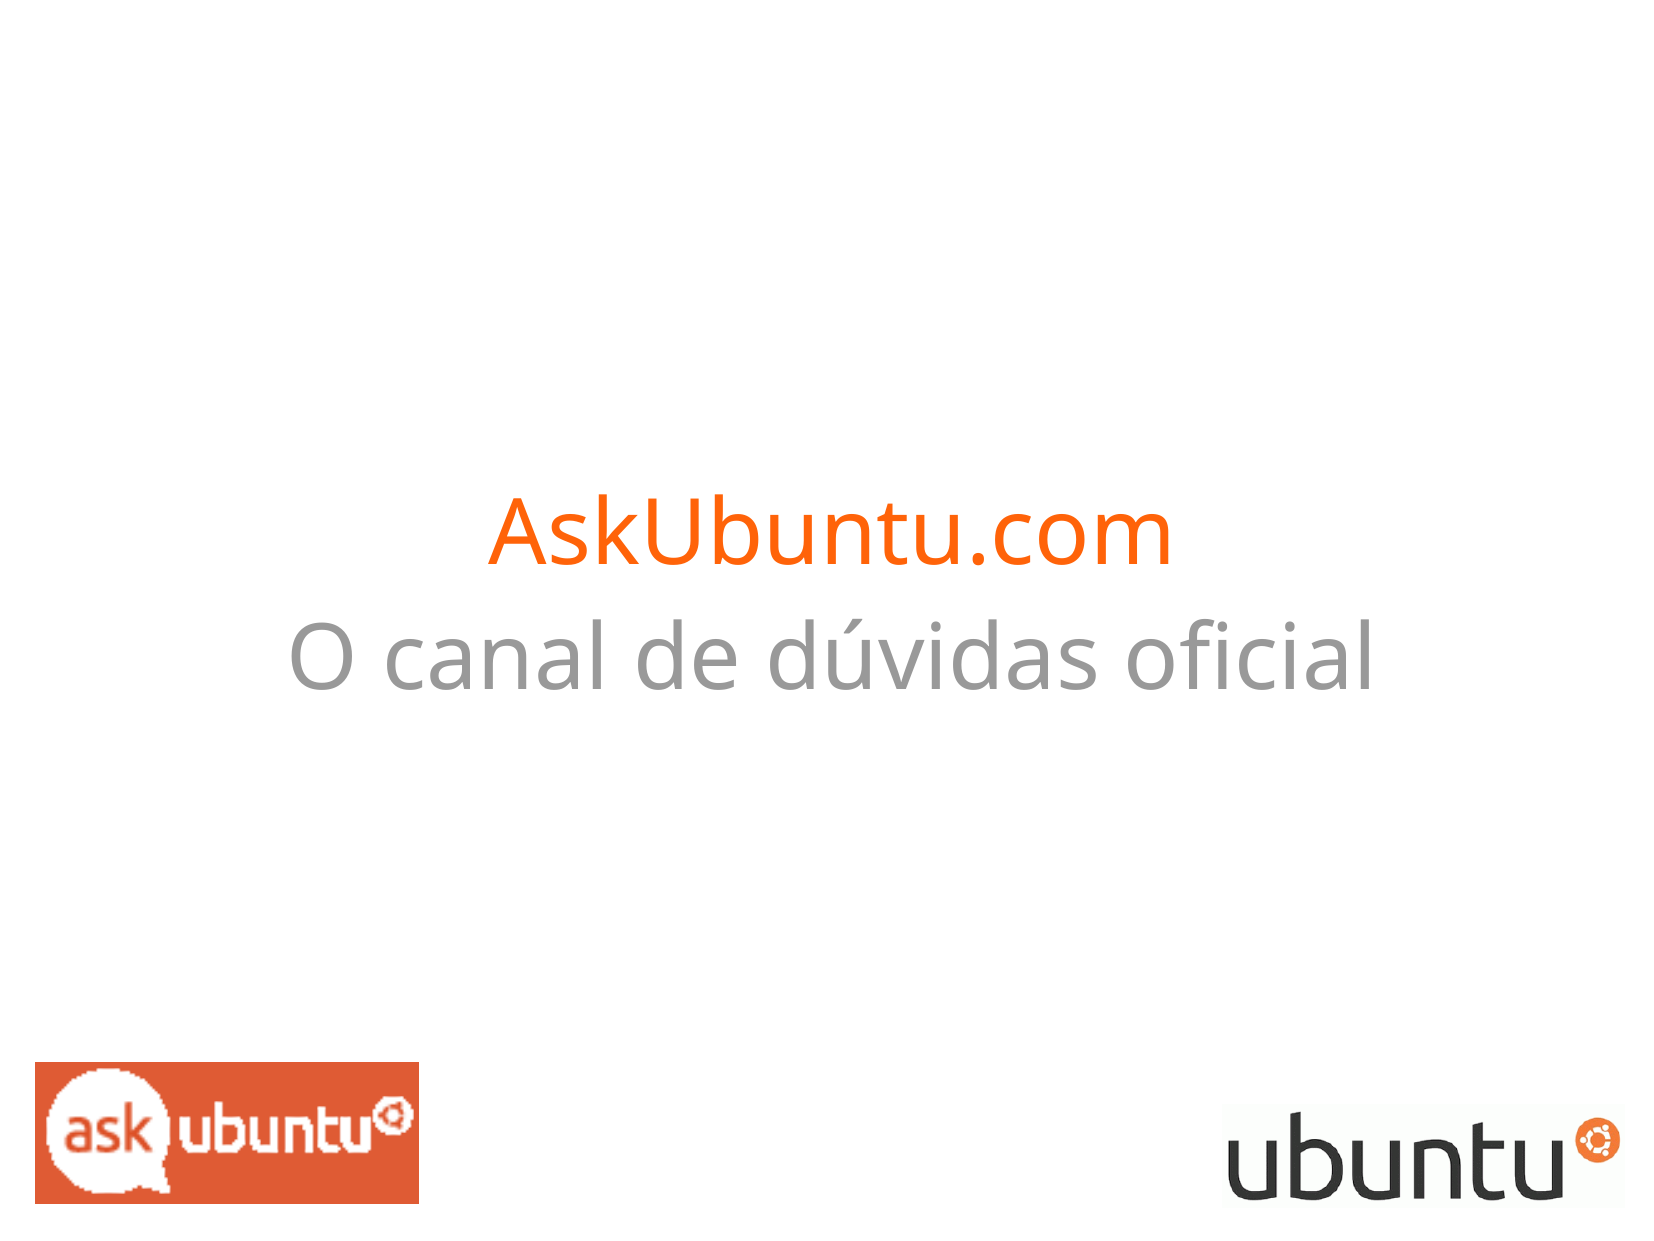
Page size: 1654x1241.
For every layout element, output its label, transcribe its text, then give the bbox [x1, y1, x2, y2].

picture [1222, 1104, 1625, 1208]
picture [35, 1062, 419, 1204]
title AskUbuntu.com O canal de dúvidas oficial [88, 59, 1577, 1125]
